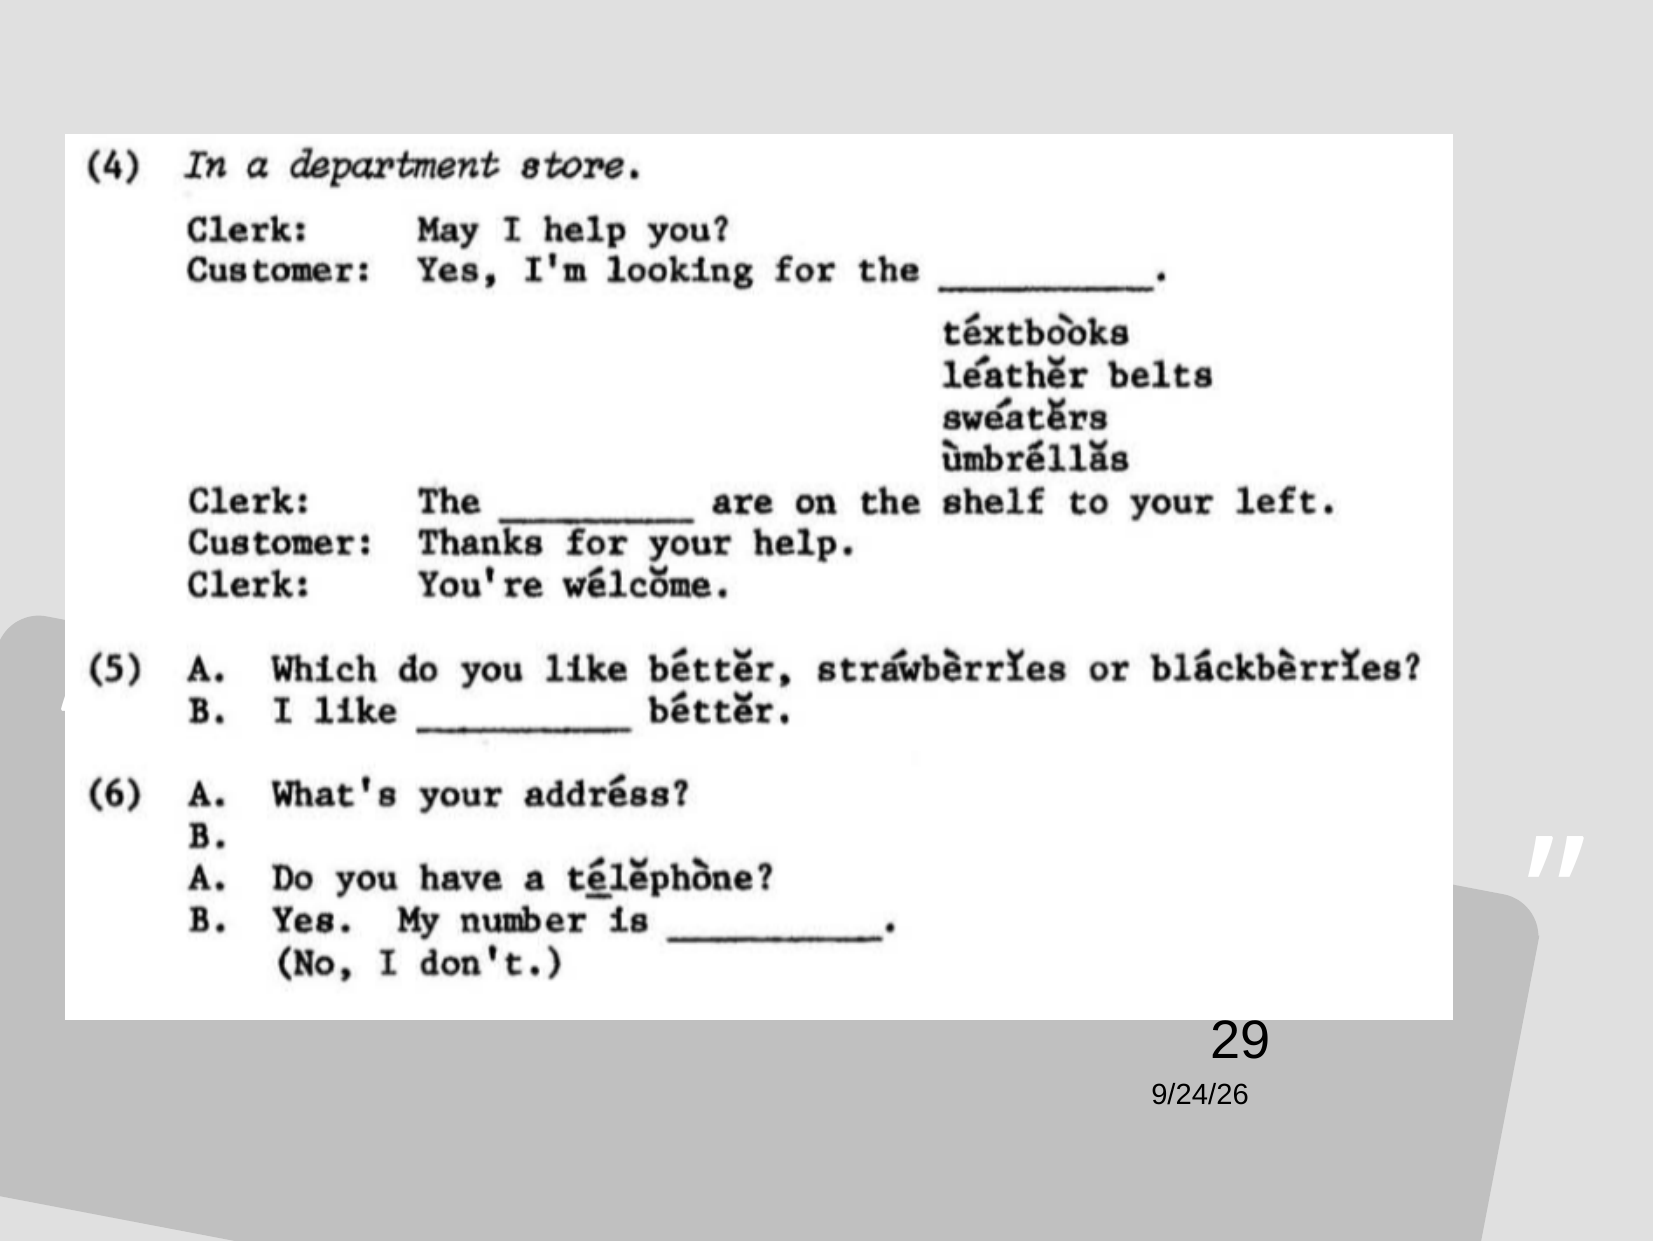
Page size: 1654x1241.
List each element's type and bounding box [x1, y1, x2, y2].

text_box [1151, 1004, 1624, 1161]
picture [65, 135, 1453, 1020]
